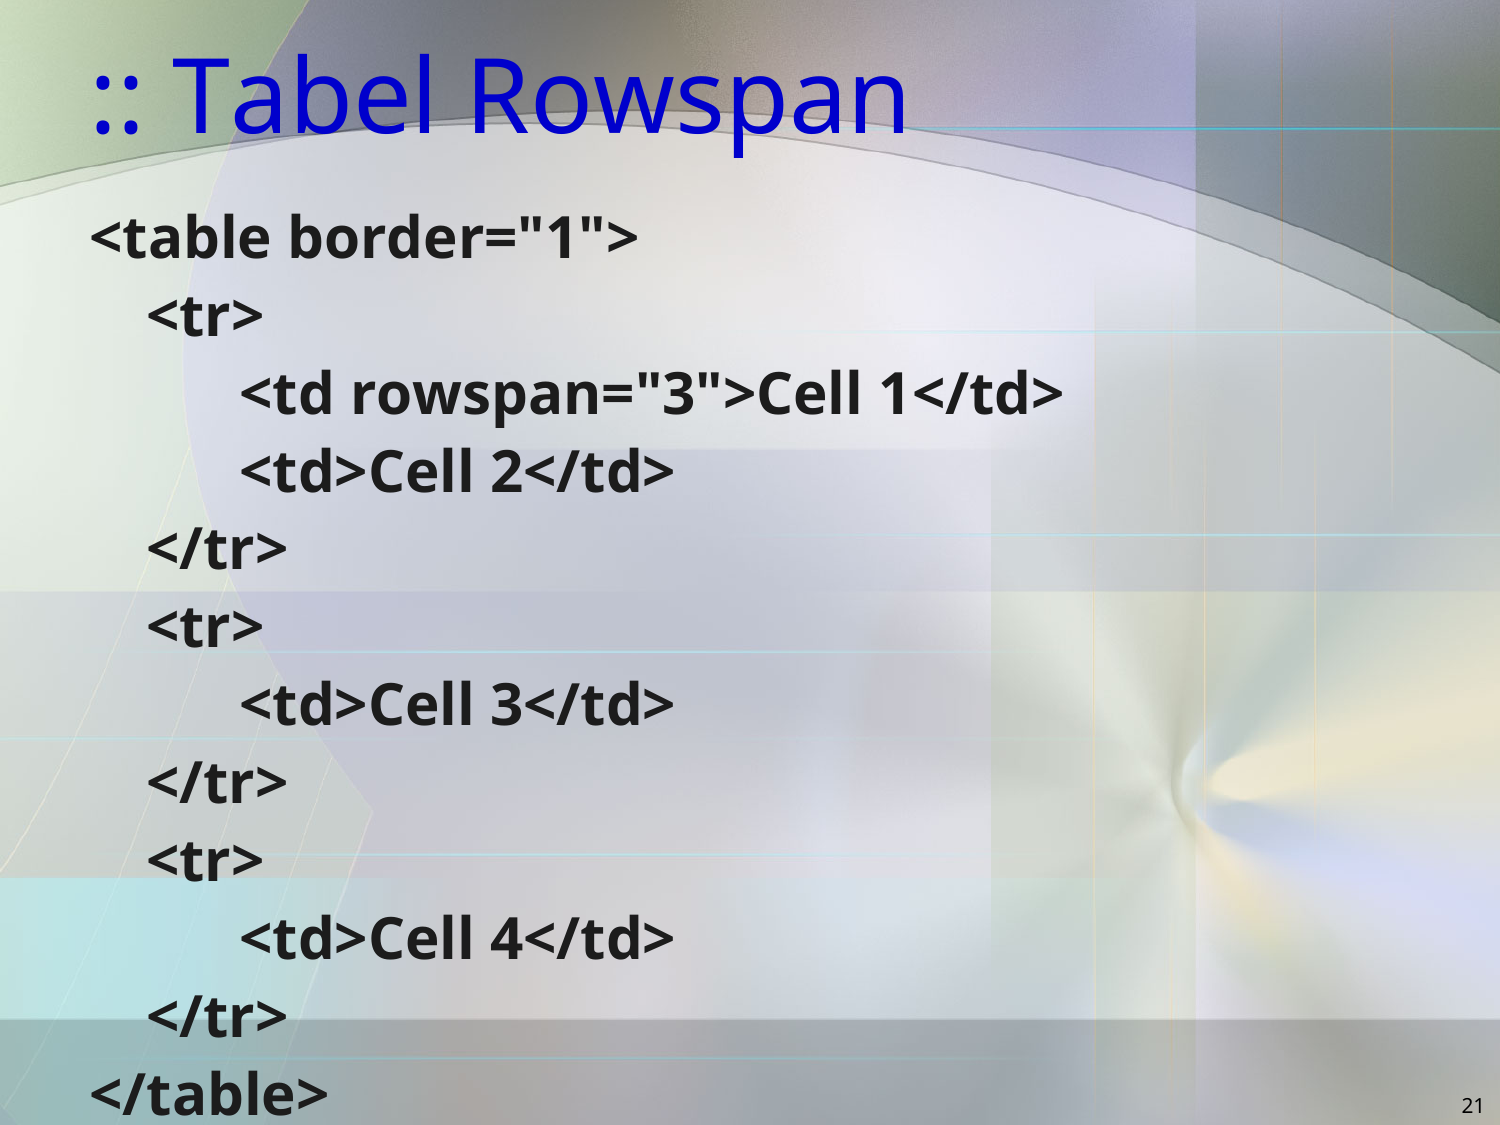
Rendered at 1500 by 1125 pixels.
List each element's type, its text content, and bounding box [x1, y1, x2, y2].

list <table border="1"> <tr> <td rowspan="3">Cell 1</td> <td>Cell 2</td> </tr> <tr> <td>Cell 3</td> </tr> <tr> <td>Cell 4</td> </tr> </table> [75, 199, 1500, 1069]
picture [0, 0, 1500, 1125]
title :: Tabel Rowspan [75, 12, 1500, 173]
